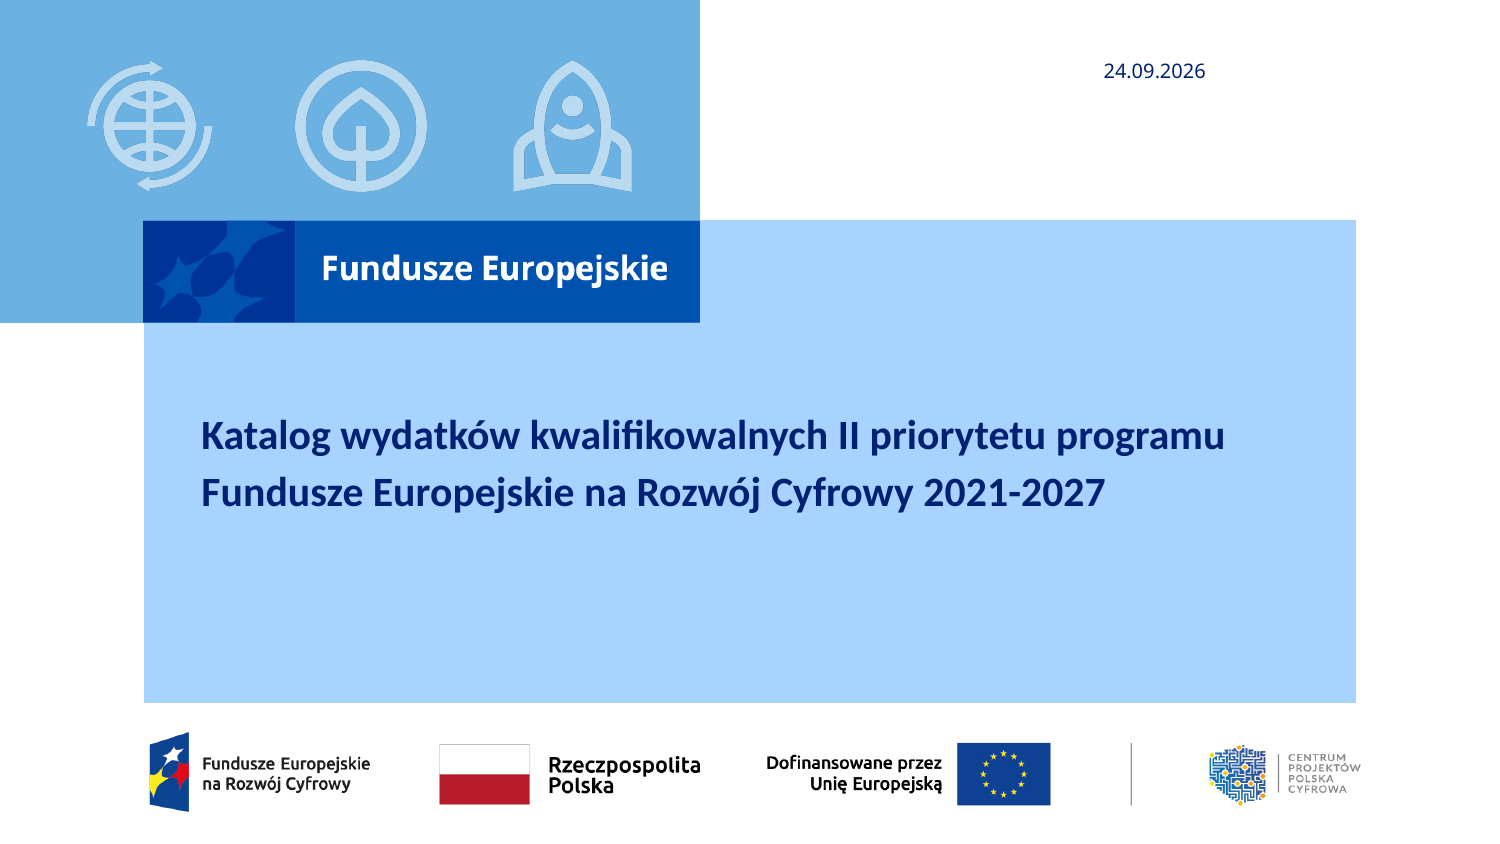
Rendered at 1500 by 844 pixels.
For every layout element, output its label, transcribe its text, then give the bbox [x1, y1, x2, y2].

text_box 21.10.2024 [1103, 60, 1356, 100]
title Katalog wydatków kwalifikowalnych II priorytetu programu Fundusze Europejskie na Rozwój Cyfrowy 2021-2027 [201, 401, 1313, 525]
picture [114, 705, 1400, 838]
